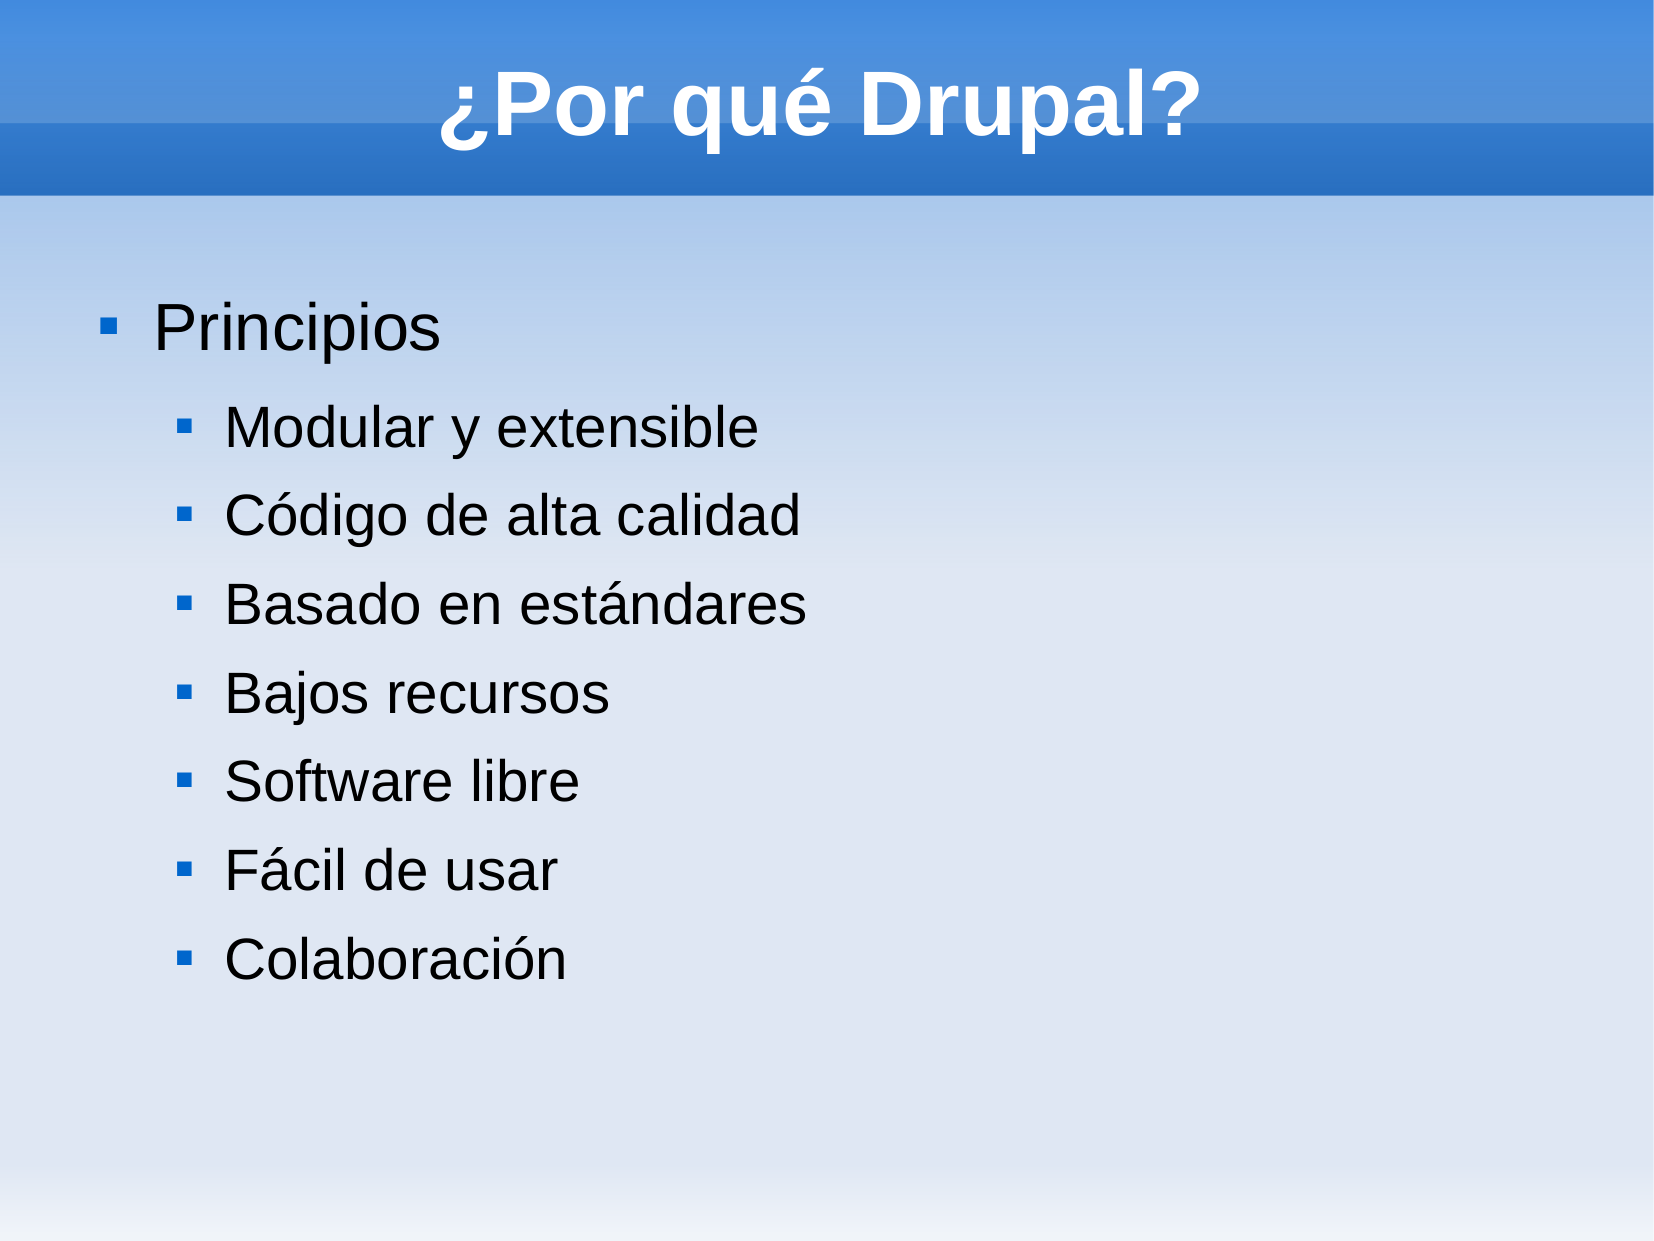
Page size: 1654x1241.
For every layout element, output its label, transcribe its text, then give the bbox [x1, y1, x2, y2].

list Principios Modular y extensible Código de alta calidad Basado en estándares Bajos recursos Software libre Fácil de usar Colaboración [82, 290, 1571, 1109]
picture [0, 0, 1654, 1241]
title ¿Por qué Drupal? [76, 0, 1565, 208]
